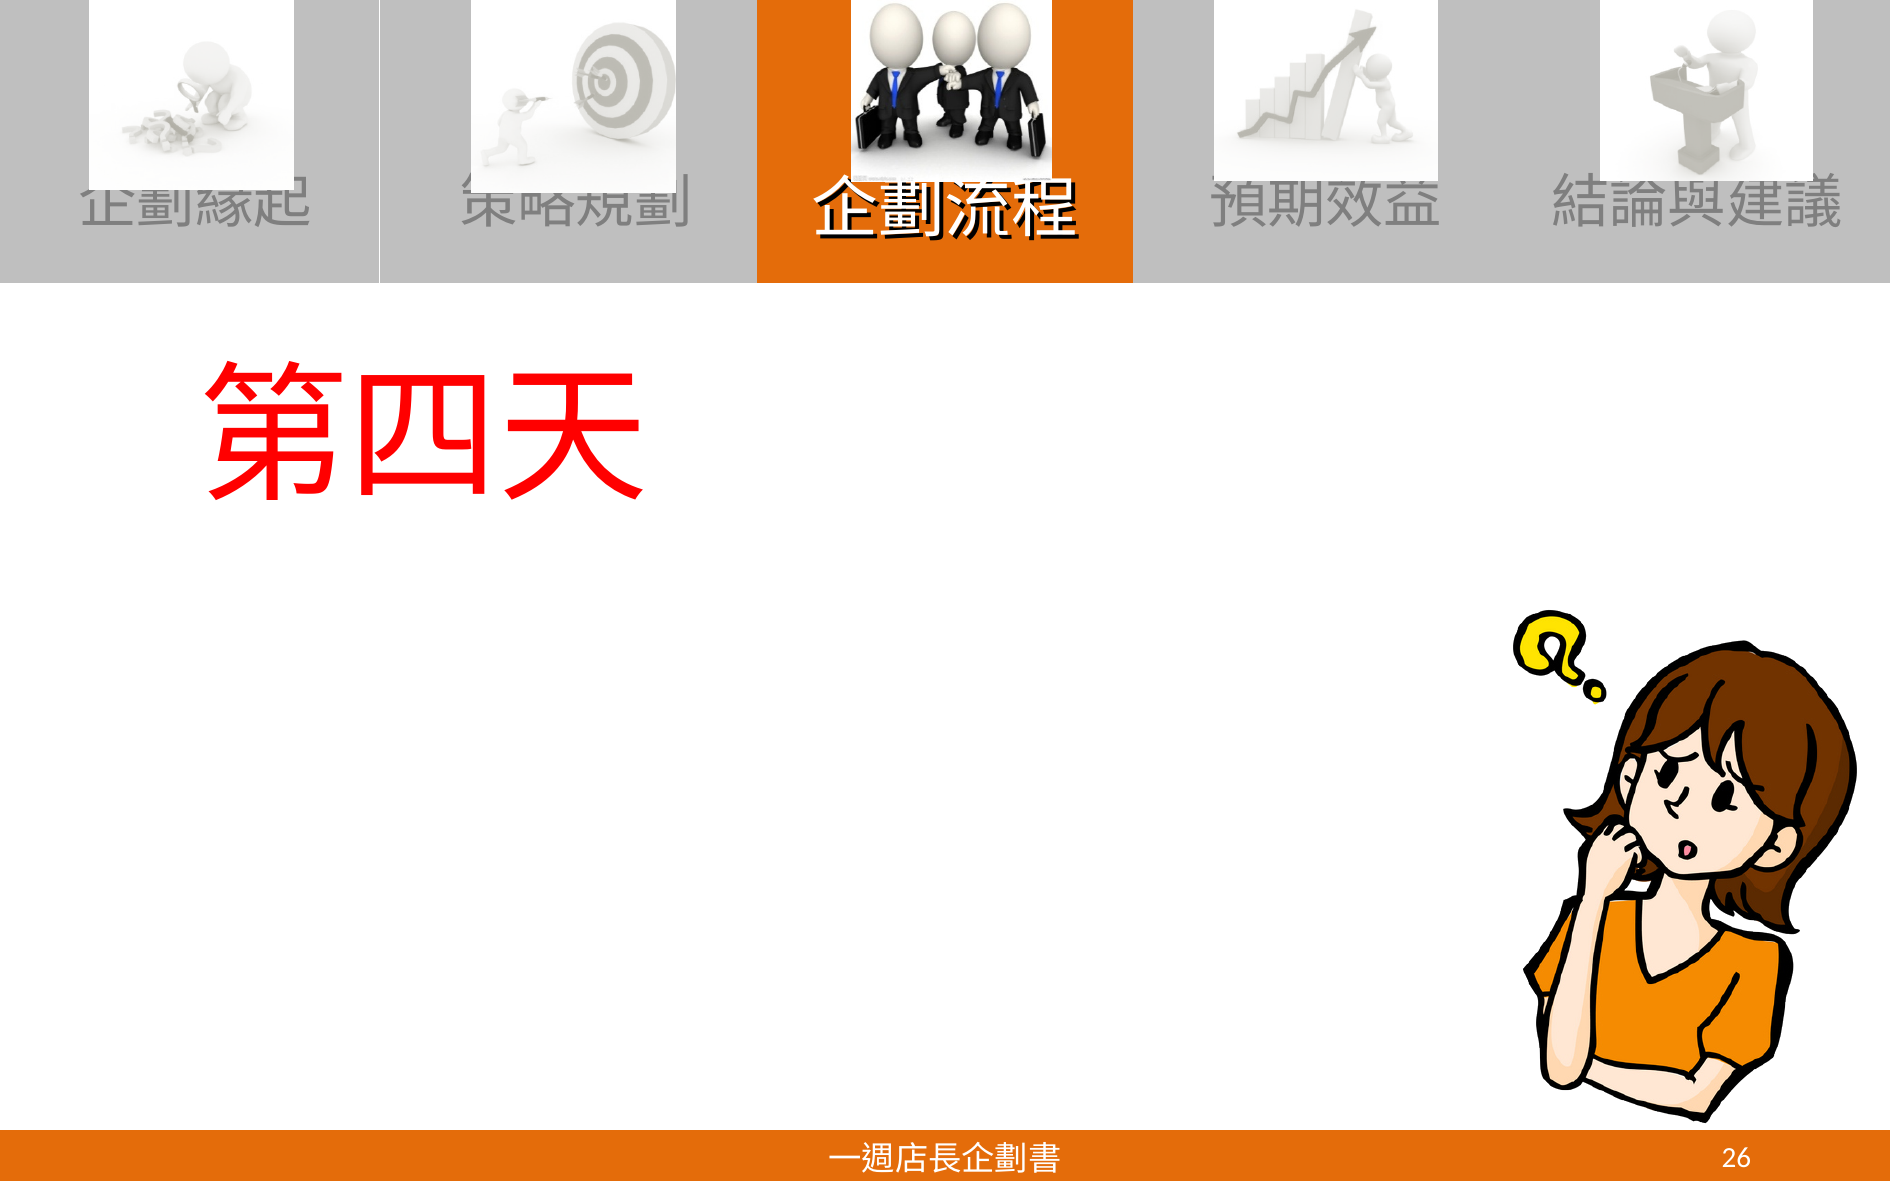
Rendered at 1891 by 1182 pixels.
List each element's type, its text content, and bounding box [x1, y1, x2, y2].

picture [1507, 571, 1860, 1154]
picture [1214, 0, 1438, 181]
text_box [0, 0, 379, 283]
text_box 企劃流程 [781, 157, 1110, 253]
text_box 26 [1706, 1130, 1891, 1182]
picture [471, 0, 676, 193]
text_box 策略規劃 [417, 157, 735, 243]
text_box 預期效益 [1179, 157, 1473, 243]
text_box 企劃緣起 [42, 157, 348, 243]
picture [851, 0, 1052, 182]
text_box 第四天 [0, 330, 988, 528]
text_box 一週店長企劃書 [0, 1130, 1706, 1181]
picture [89, 0, 294, 190]
text_box 結論與建議 [1523, 157, 1871, 243]
picture [1600, 0, 1813, 181]
text_box [380, 0, 1890, 283]
